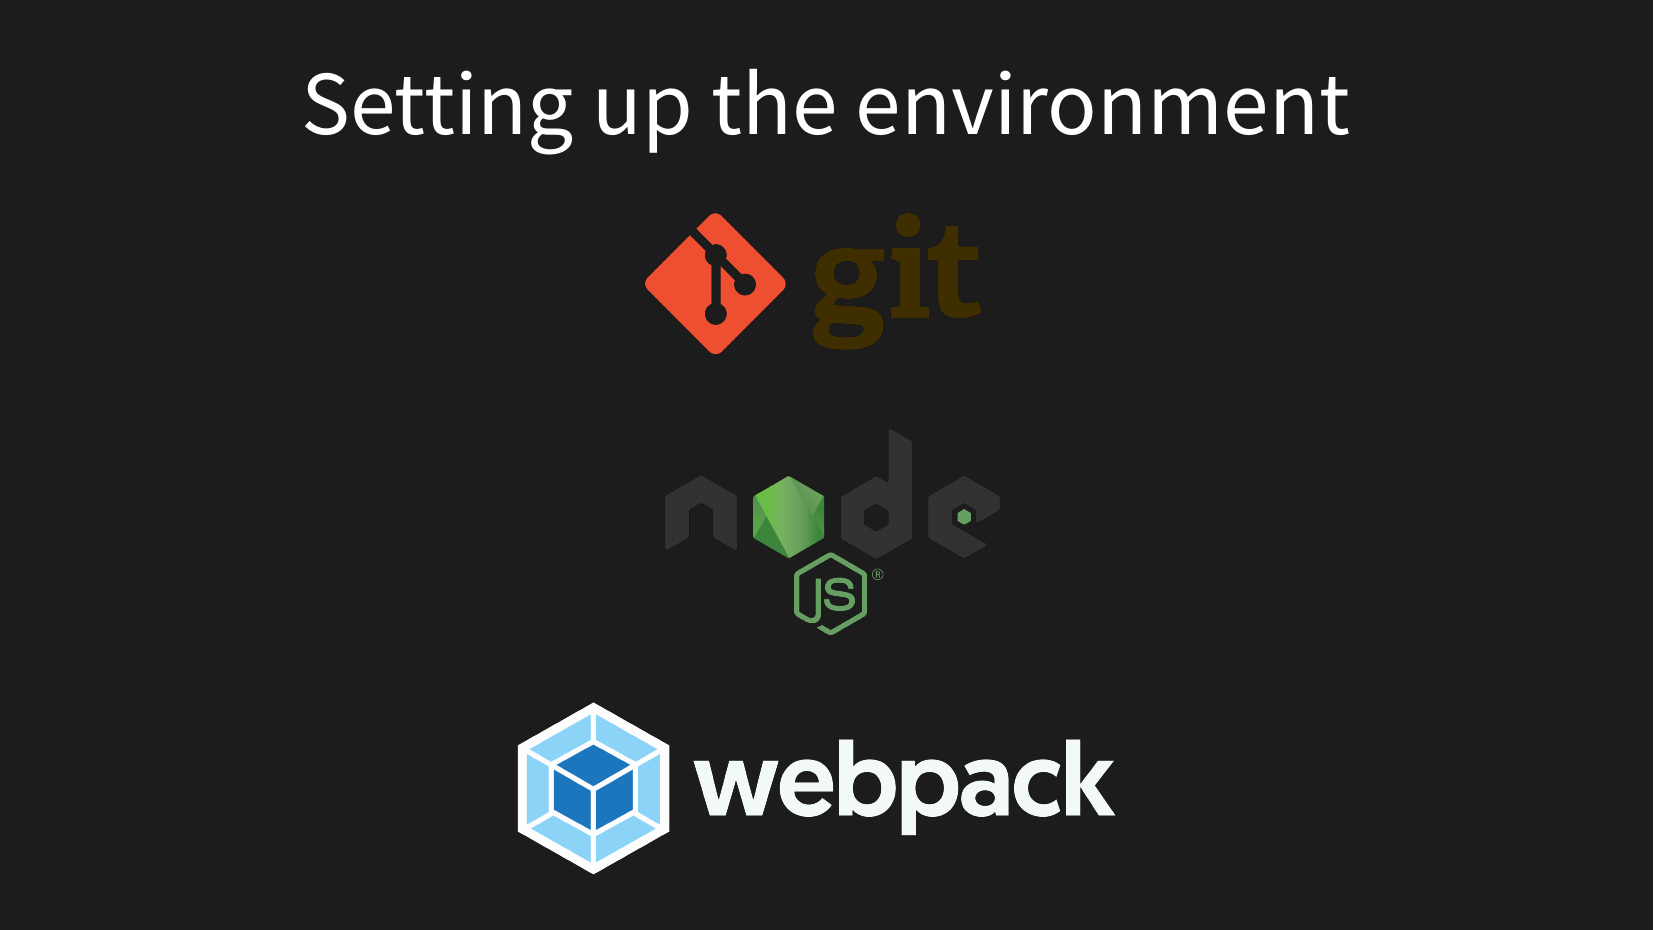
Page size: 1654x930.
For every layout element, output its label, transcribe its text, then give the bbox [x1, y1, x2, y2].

picture [432, 636, 1201, 930]
picture [645, 213, 982, 354]
title Setting up the environment [0, 24, 1653, 181]
picture [665, 429, 1000, 635]
